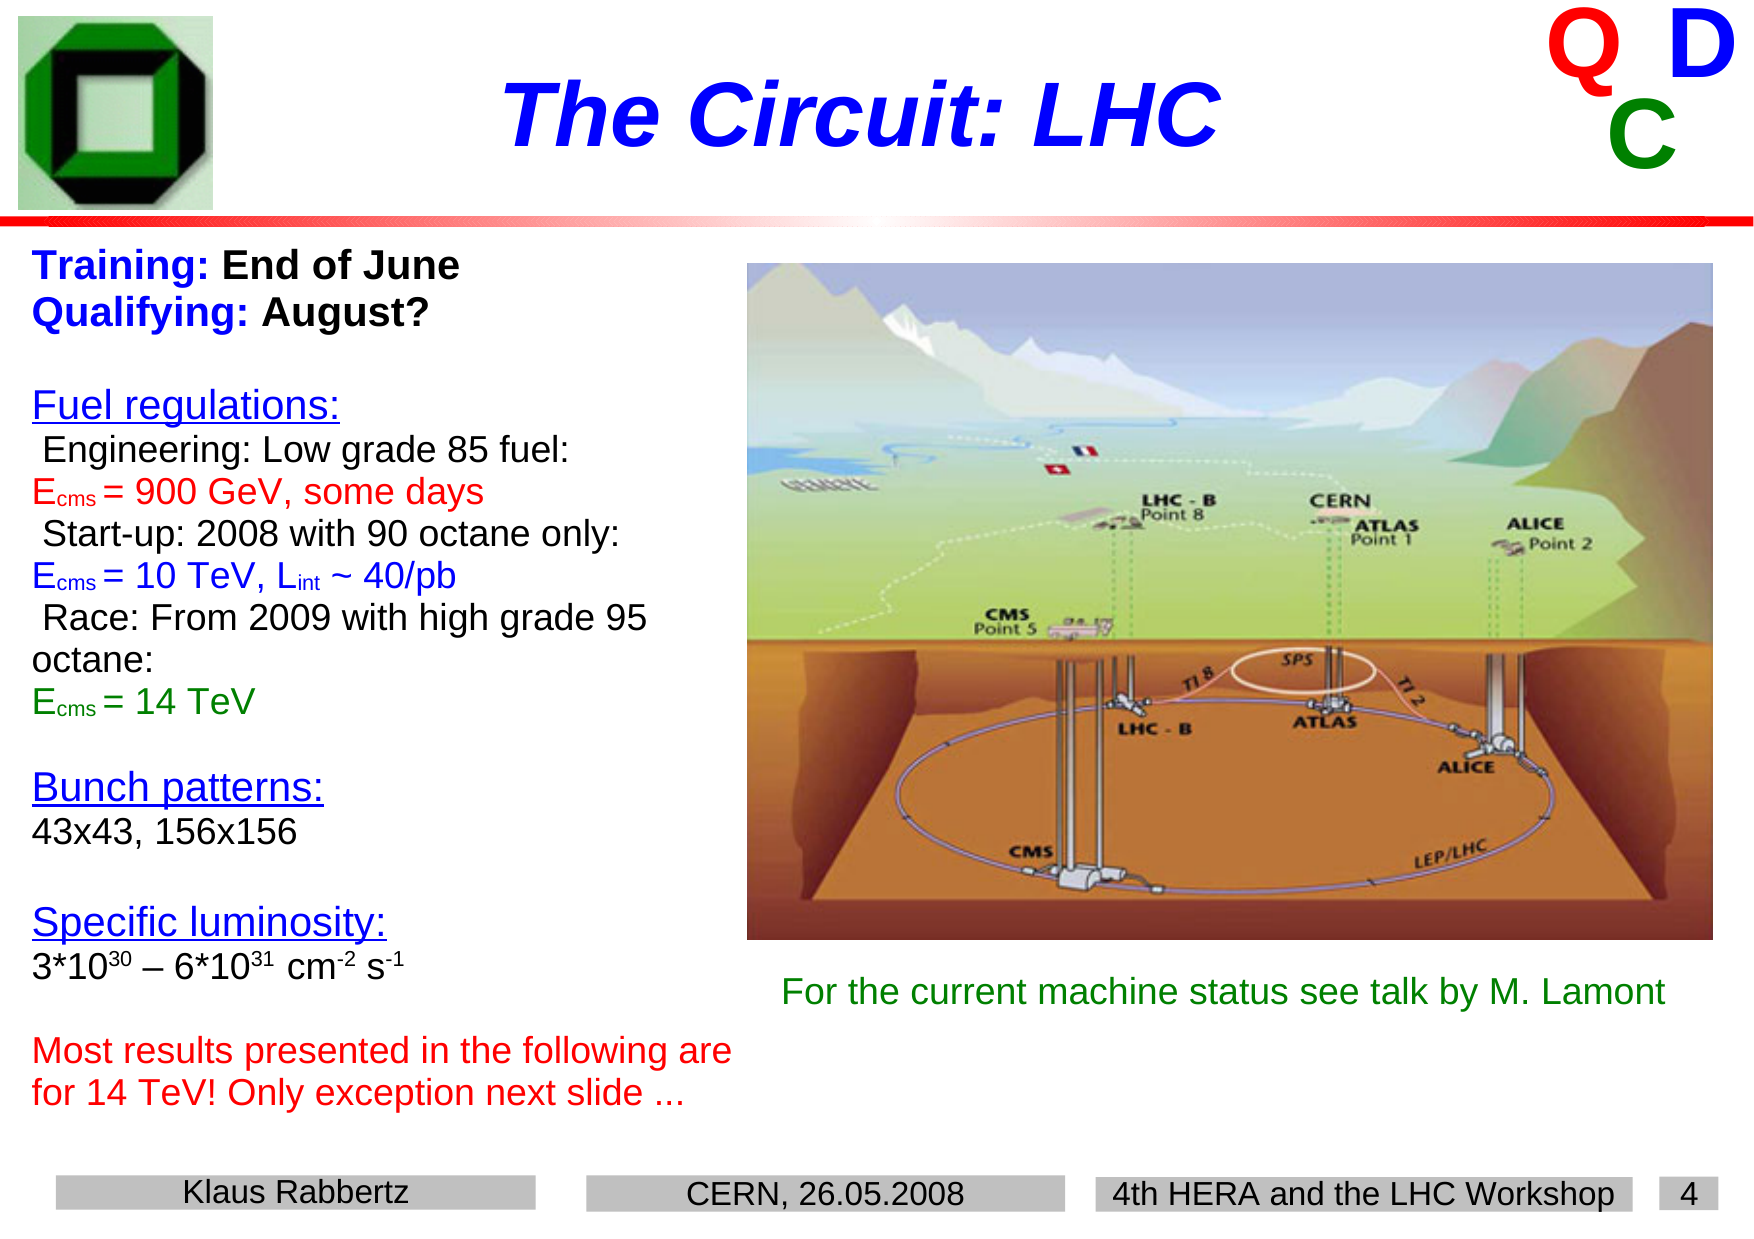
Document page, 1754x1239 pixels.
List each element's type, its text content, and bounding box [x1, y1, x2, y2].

title The Circuit: LHC [220, 16, 1525, 213]
picture [18, 16, 213, 210]
picture [755, 263, 1713, 940]
text_box Training: End of June Qualifying: August? Fuel regulations: Engineering: Low grade 85 fuel: Ecms = 900 GeV, some days Start-up: 2008 with 90 octane only: Ecms = 10 TeV, Lint ~ 40/pb Race: From 2009 with high grade 95 octane: Ecms = 14 TeV Bunch patterns: 43x43, 156x156 Specific luminosity: 3*1030 – 6*1031 cm-2 s-1 Most results presented in the following are for 14 TeV! Only exception next slide ... [19, 230, 755, 1164]
text_box For the current machine status see talk by M. Lamont [769, 958, 1681, 1025]
